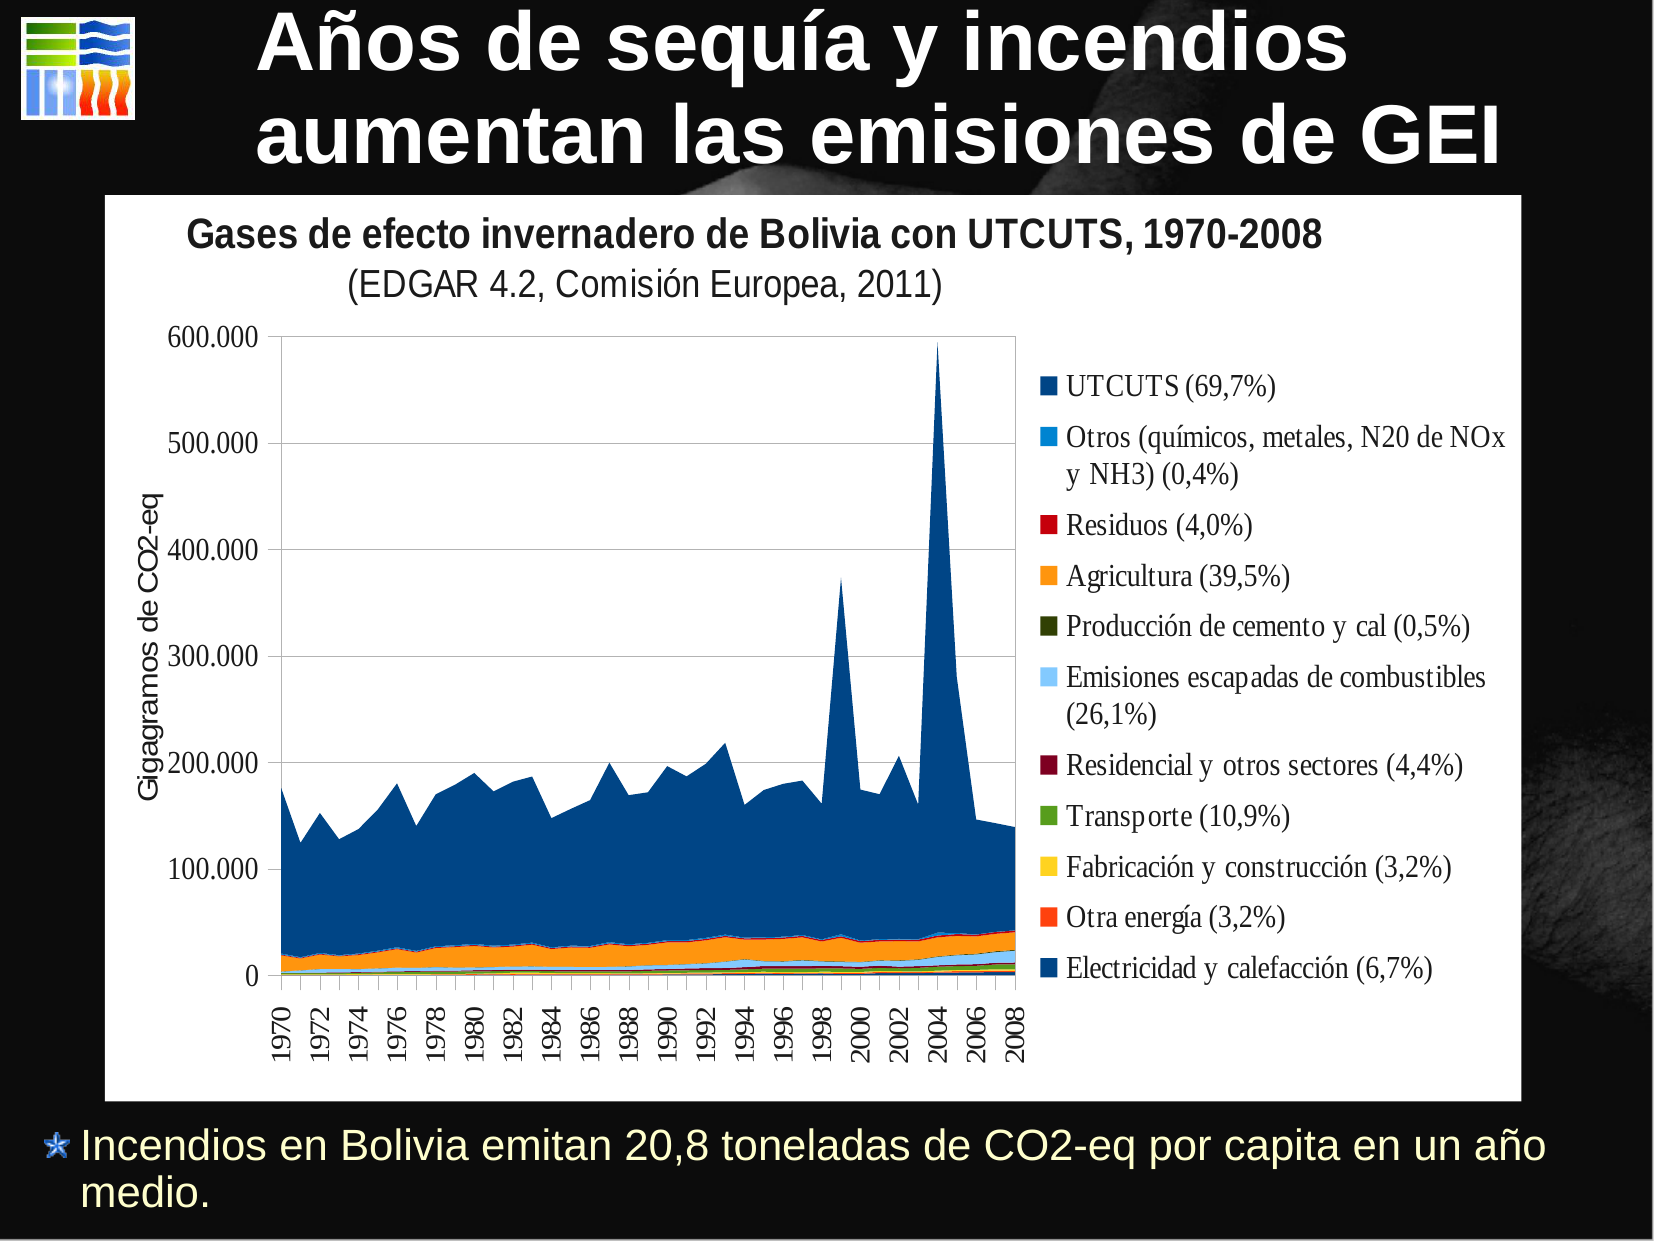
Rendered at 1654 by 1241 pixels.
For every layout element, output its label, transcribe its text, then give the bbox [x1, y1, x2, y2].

picture [0, 0, 1654, 1241]
text_box Incendios en Bolivia emitan 20,8 toneladas de CO2-eq por capita en un año medio. [30, 1114, 1651, 1241]
title Años de sequía y incendios aumentan las emisiones de GEI [255, 0, 1654, 182]
